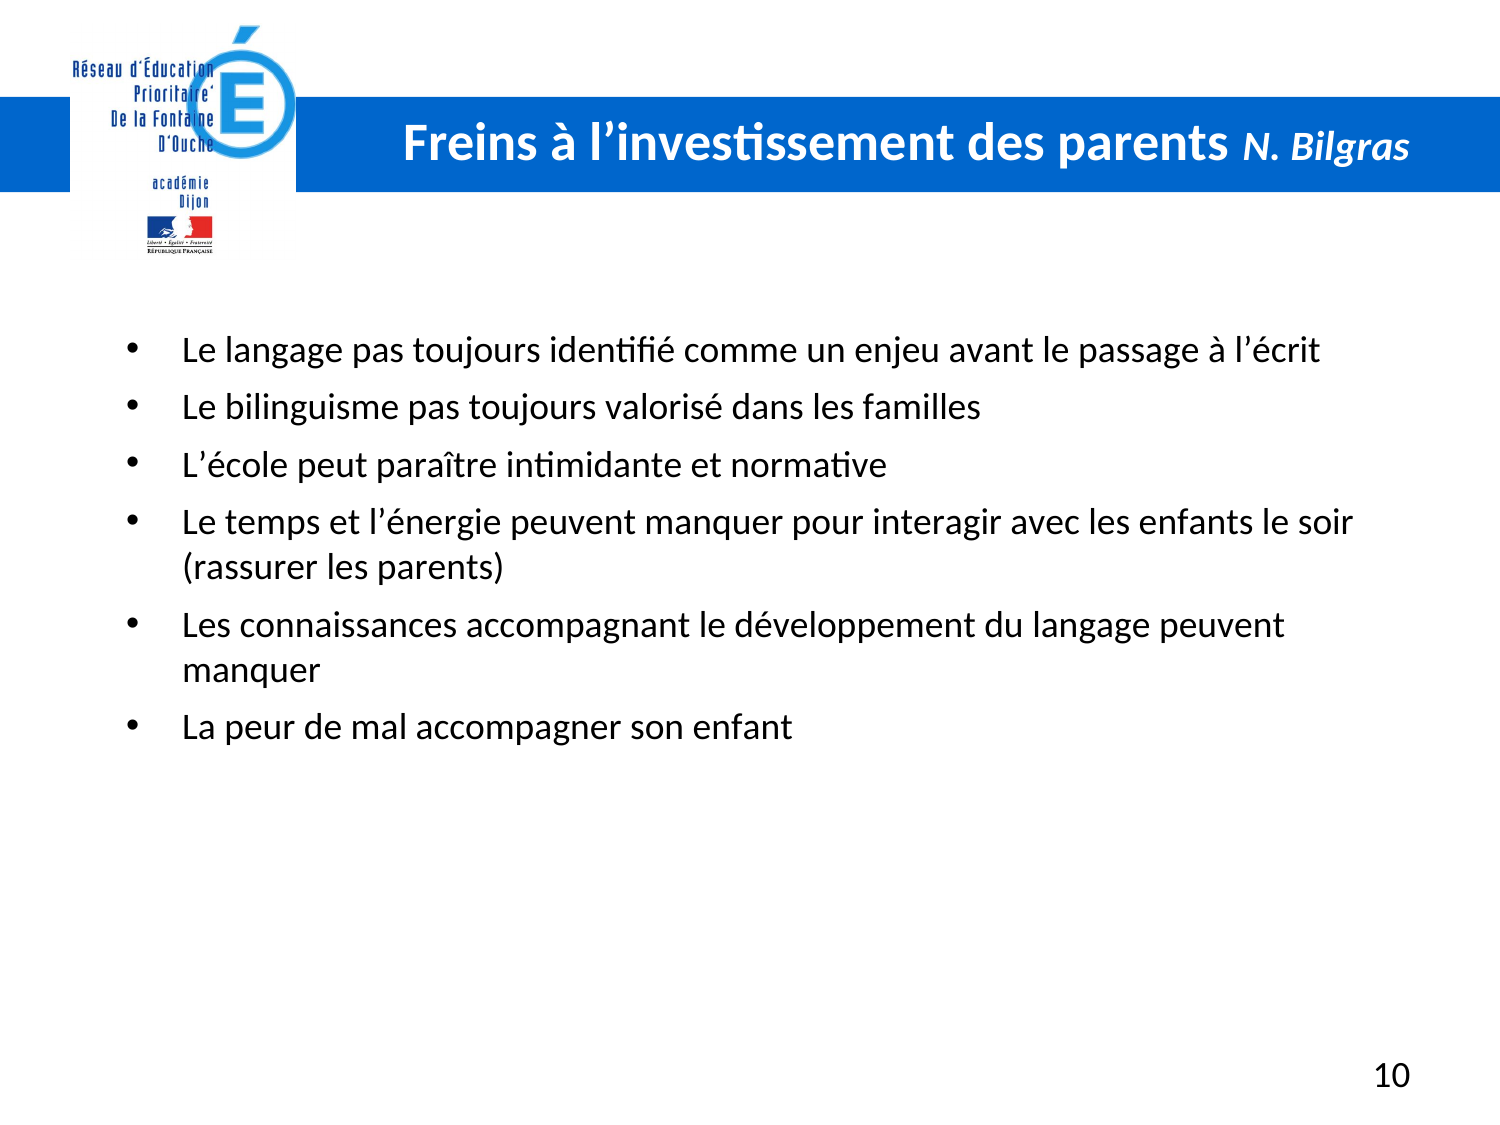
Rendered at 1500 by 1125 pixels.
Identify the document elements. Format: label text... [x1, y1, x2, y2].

text_box Le langage pas toujours identifié comme un enjeu avant le passage à l’écrit Le bilinguisme pas toujours valorisé dans les familles L’école peut paraître intimidante et normative Le temps et l’énergie peuvent manquer pour interagir avec les enfants le soir (rassurer les parents) Les connaissances accompagnant le développement du langage peuvent manquer La peur de mal accompagner son enfant [111, 259, 1428, 927]
picture [70, 23, 296, 260]
text_box Freins à l’investissement des parents N. Bilgras [360, 45, 1426, 233]
text_box <numéro> [1074, 1042, 1426, 1103]
